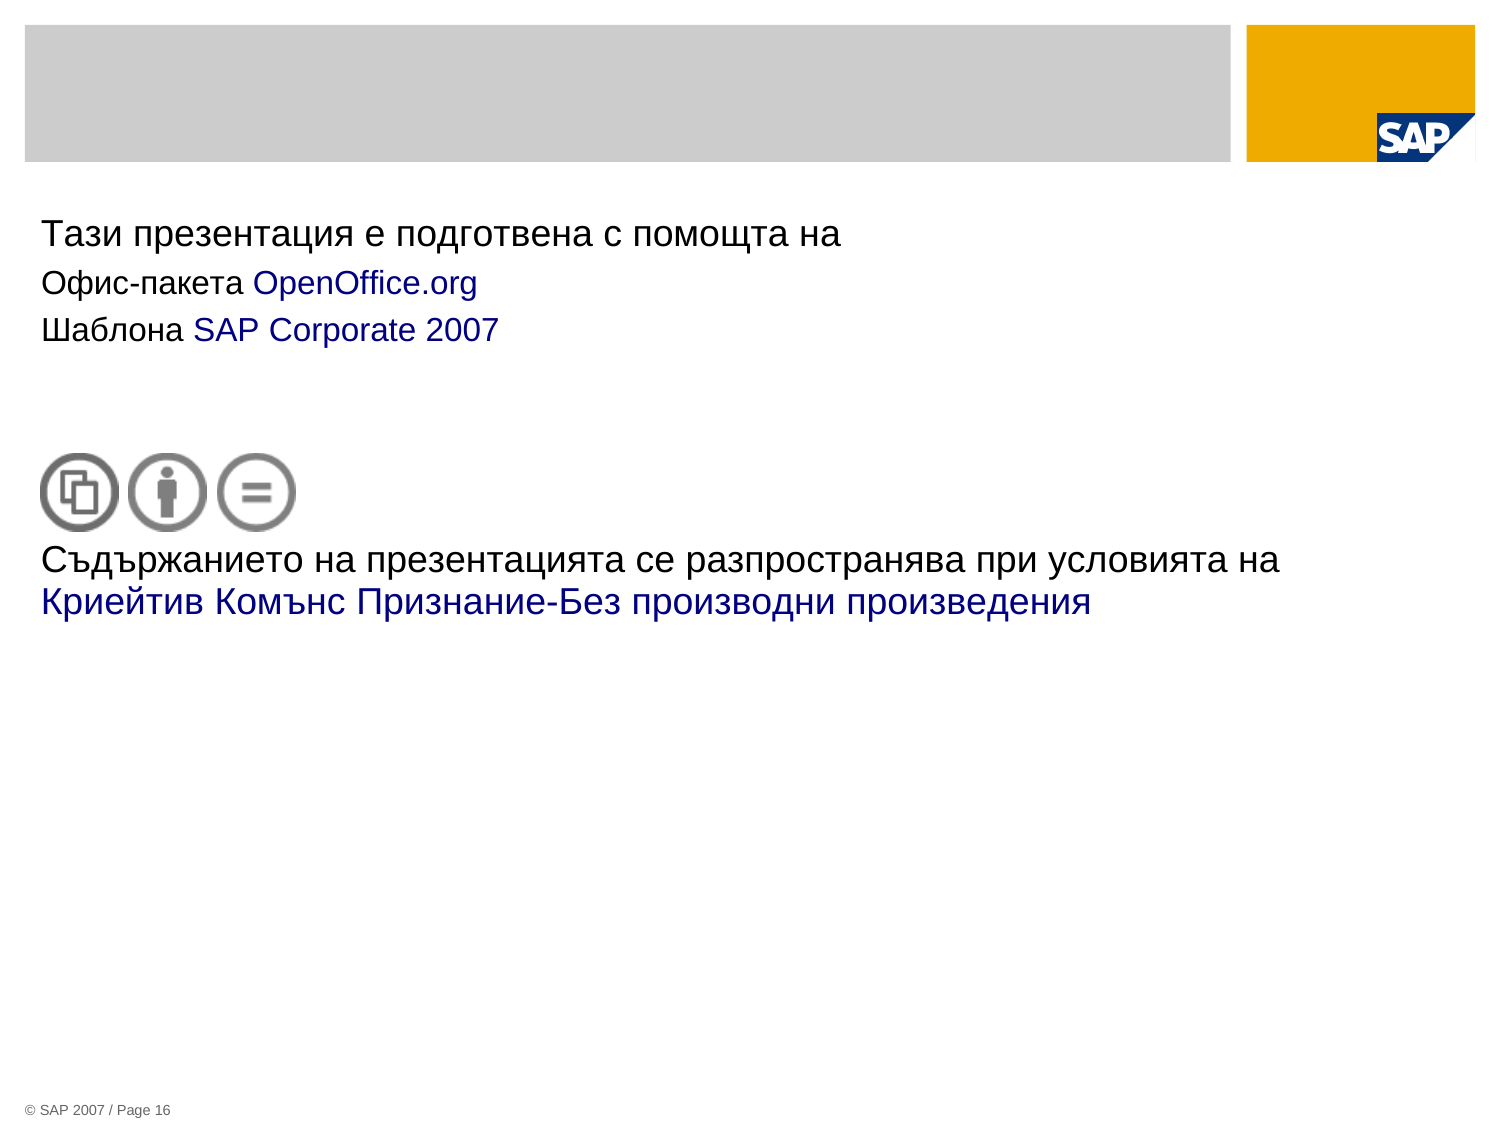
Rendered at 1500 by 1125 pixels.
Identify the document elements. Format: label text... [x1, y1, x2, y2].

picture [40, 453, 119, 532]
picture [1377, 113, 1476, 162]
picture [217, 453, 296, 532]
picture [128, 453, 207, 532]
list Тази презентация е подготвена с помощта на Офис-пакета OpenOffice.org Шаблона SAP Corporate 2007 Съдържанието на презентацията се разпространява при условията на Криейтив Комънс Признание-Без производни произведения [40, 211, 1460, 1004]
